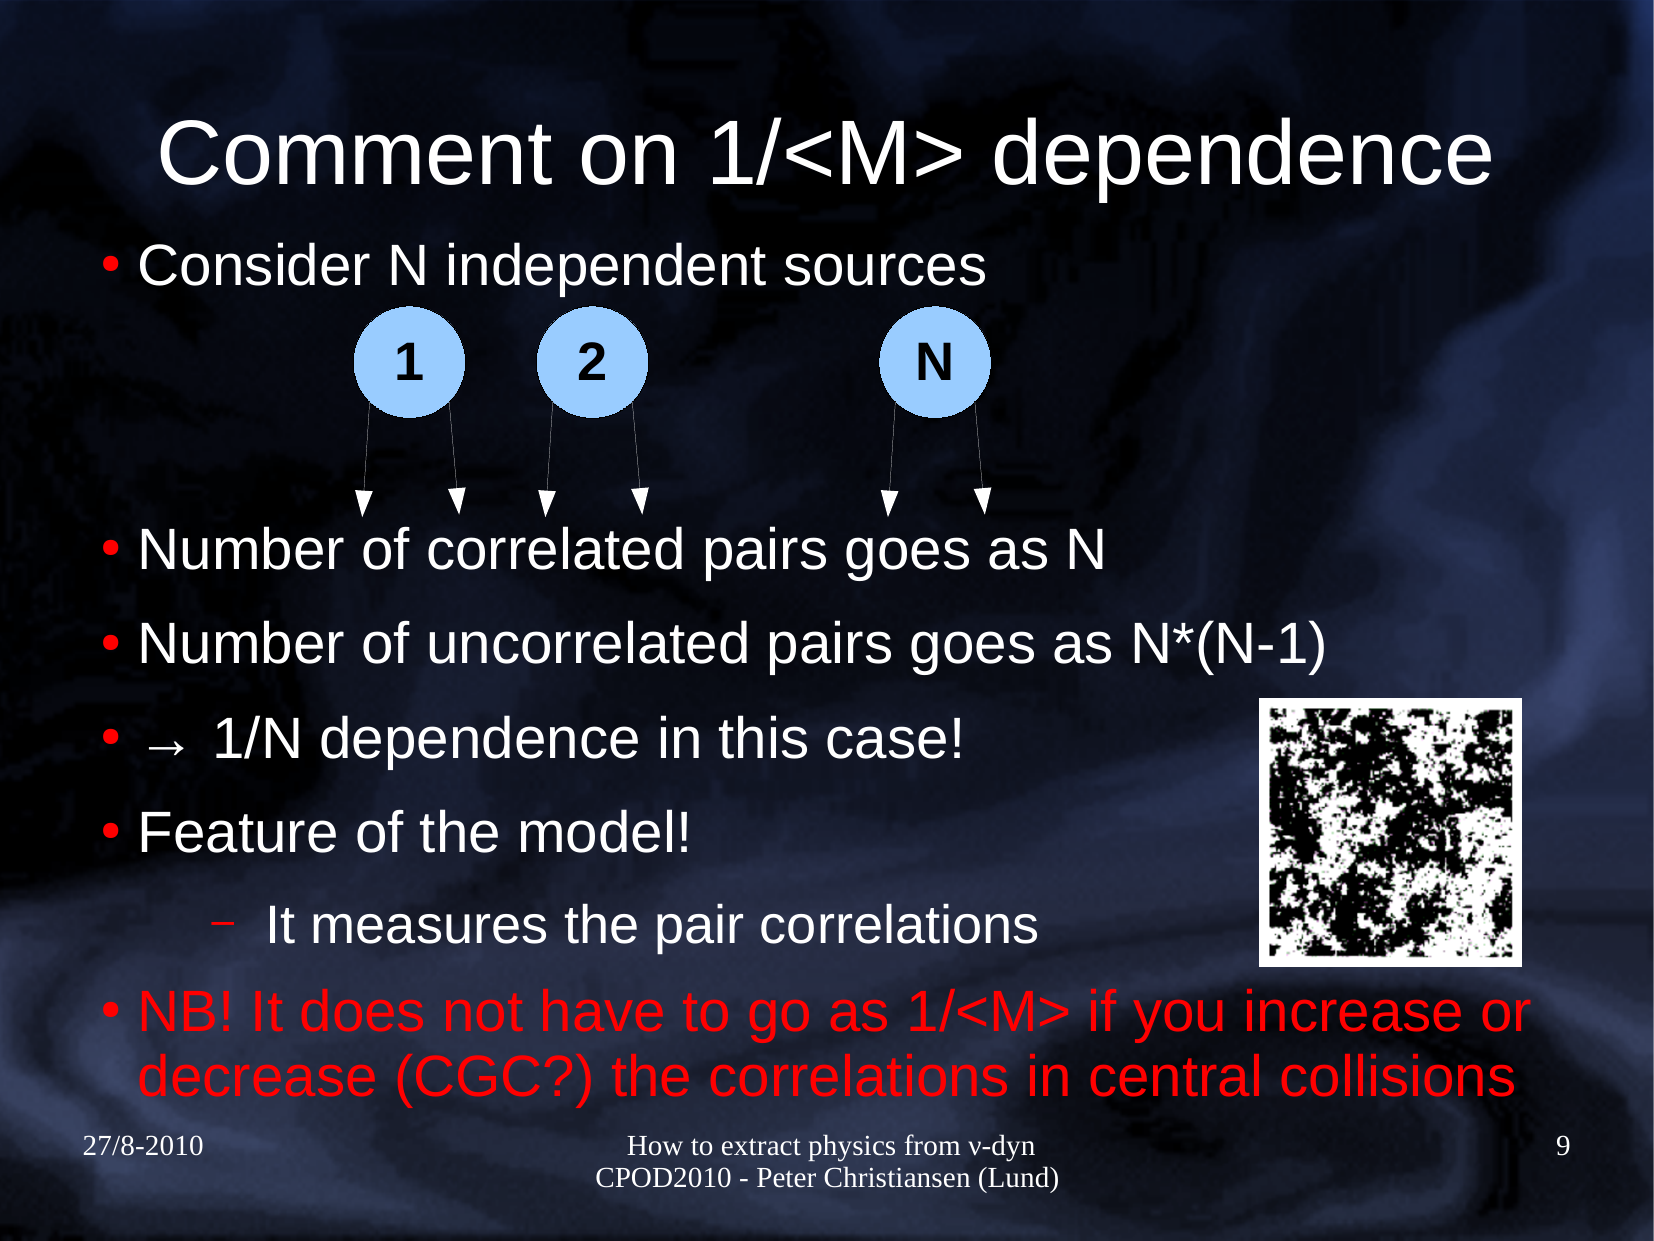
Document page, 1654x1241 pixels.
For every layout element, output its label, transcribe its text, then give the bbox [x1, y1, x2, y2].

title Comment on 1/<M> dependence [82, 56, 1571, 232]
text_box 1 [353, 305, 466, 419]
text_box 2 [536, 305, 649, 419]
picture [0, 0, 1654, 1241]
text_box N [878, 305, 992, 419]
list Consider N independent sources Number of correlated pairs goes as N Number of uncorrelated pairs goes as N*(N-1) → 1/N dependence in this case! Feature of the model! It measures the pair correlations NB! It does not have to go as 1/<M> if you increase or decrease (CGC?) the correlations in central collisions [82, 232, 1571, 1110]
